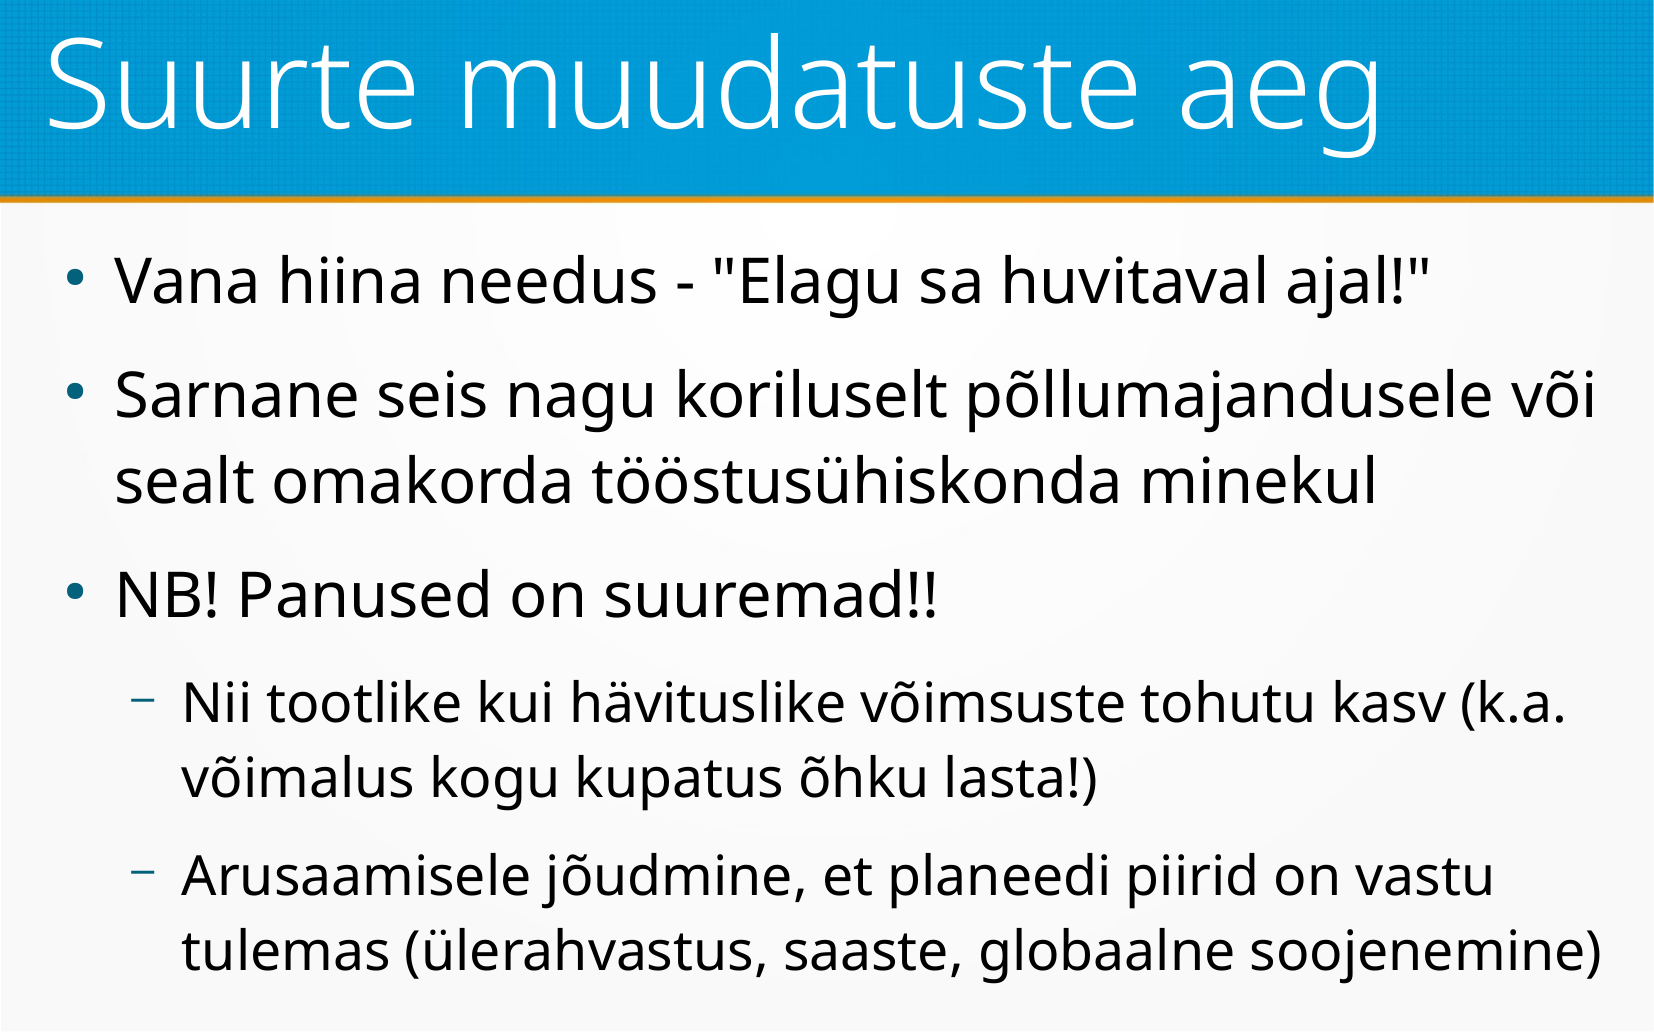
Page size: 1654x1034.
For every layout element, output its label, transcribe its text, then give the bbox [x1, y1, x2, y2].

title Suurte muudatuste aeg [43, 0, 1619, 166]
picture [0, 195, 1654, 1034]
list Vana hiina needus - "Elagu sa huvitaval ajal!" Sarnane seis nagu koriluselt põllumajandusele või sealt omakorda tööstusühiskonda minekul NB! Panused on suuremad!! Nii tootlike kui hävituslike võimsuste tohutu kasv (k.a. võimalus kogu kupatus õhku lasta!) Arusaamisele jõudmine, et planeedi piirid on vastu tulemas (ülerahvastus, saaste, globaalne soojenemine) [47, 236, 1607, 1002]
